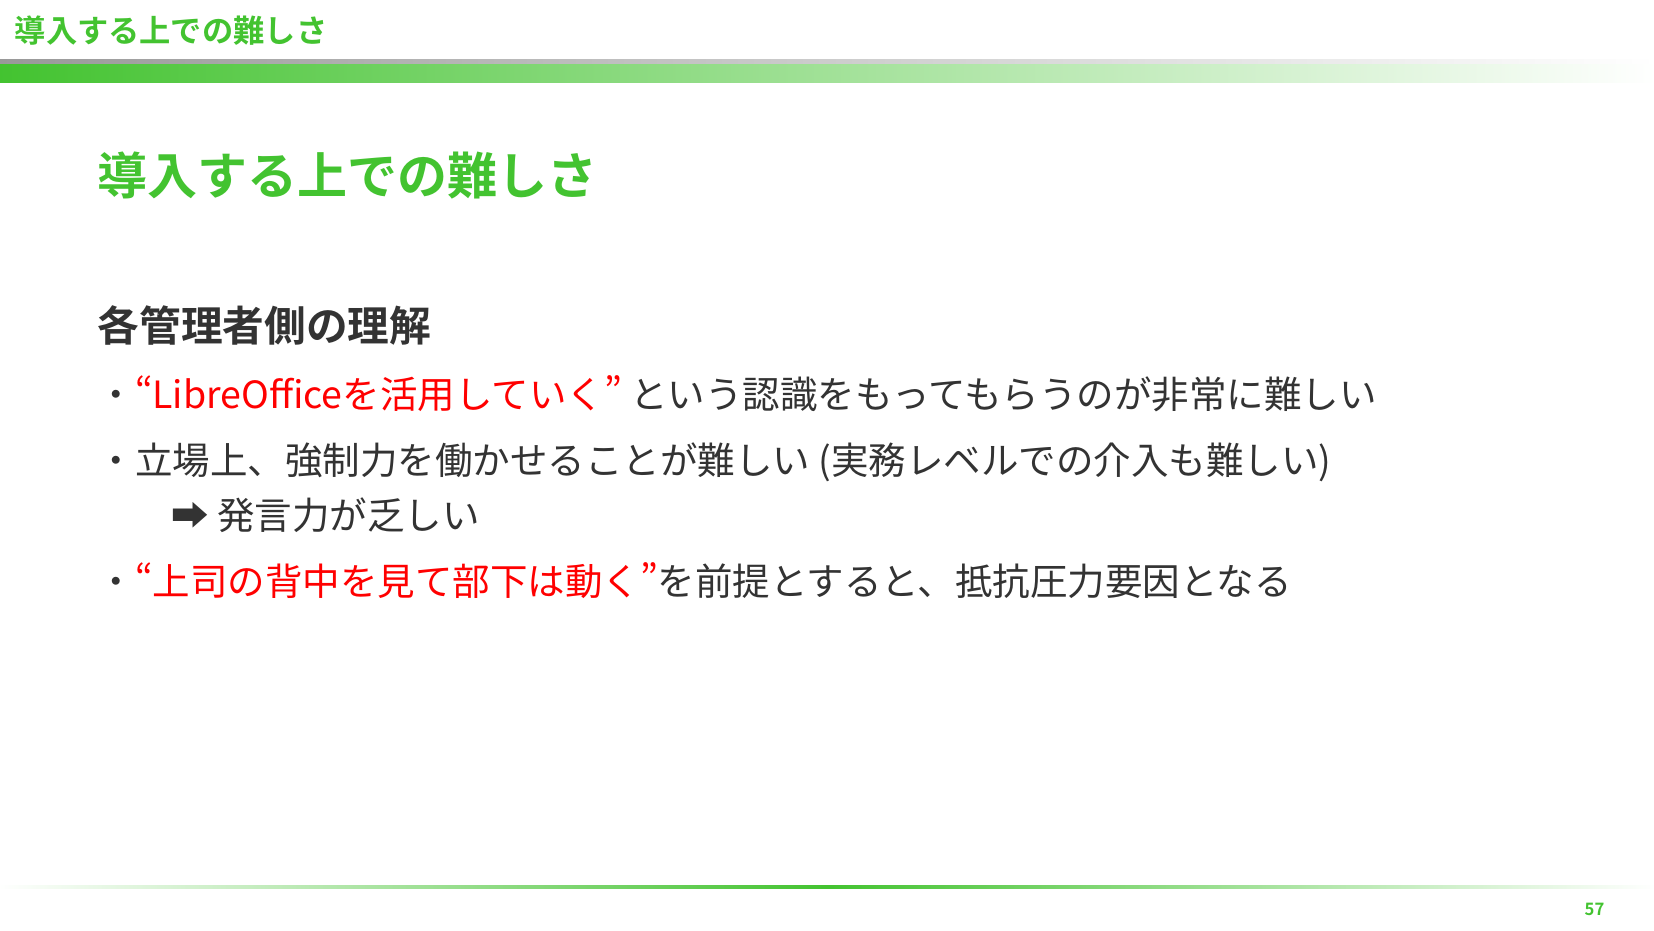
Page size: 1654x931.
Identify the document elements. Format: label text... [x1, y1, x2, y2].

text_box <番号> [1535, 888, 1654, 928]
text_box 導入する上での難しさ [0, 0, 1376, 59]
text_box 導入する上での難しさ 各管理者側の理解 ・“LibreOfficeを活用していく” という認識をもってもらうのが非常に難しい ・立場上、強制力を働かせることが難しい (実務レベルでの介入も難しい) ➡ 発言力が乏しい ・“上司の背中を見て部下は動く”を前提とすると、抵抗圧力要因となる [82, 129, 1565, 839]
text_box [0, 59, 1654, 83]
text_box [0, 885, 1654, 889]
